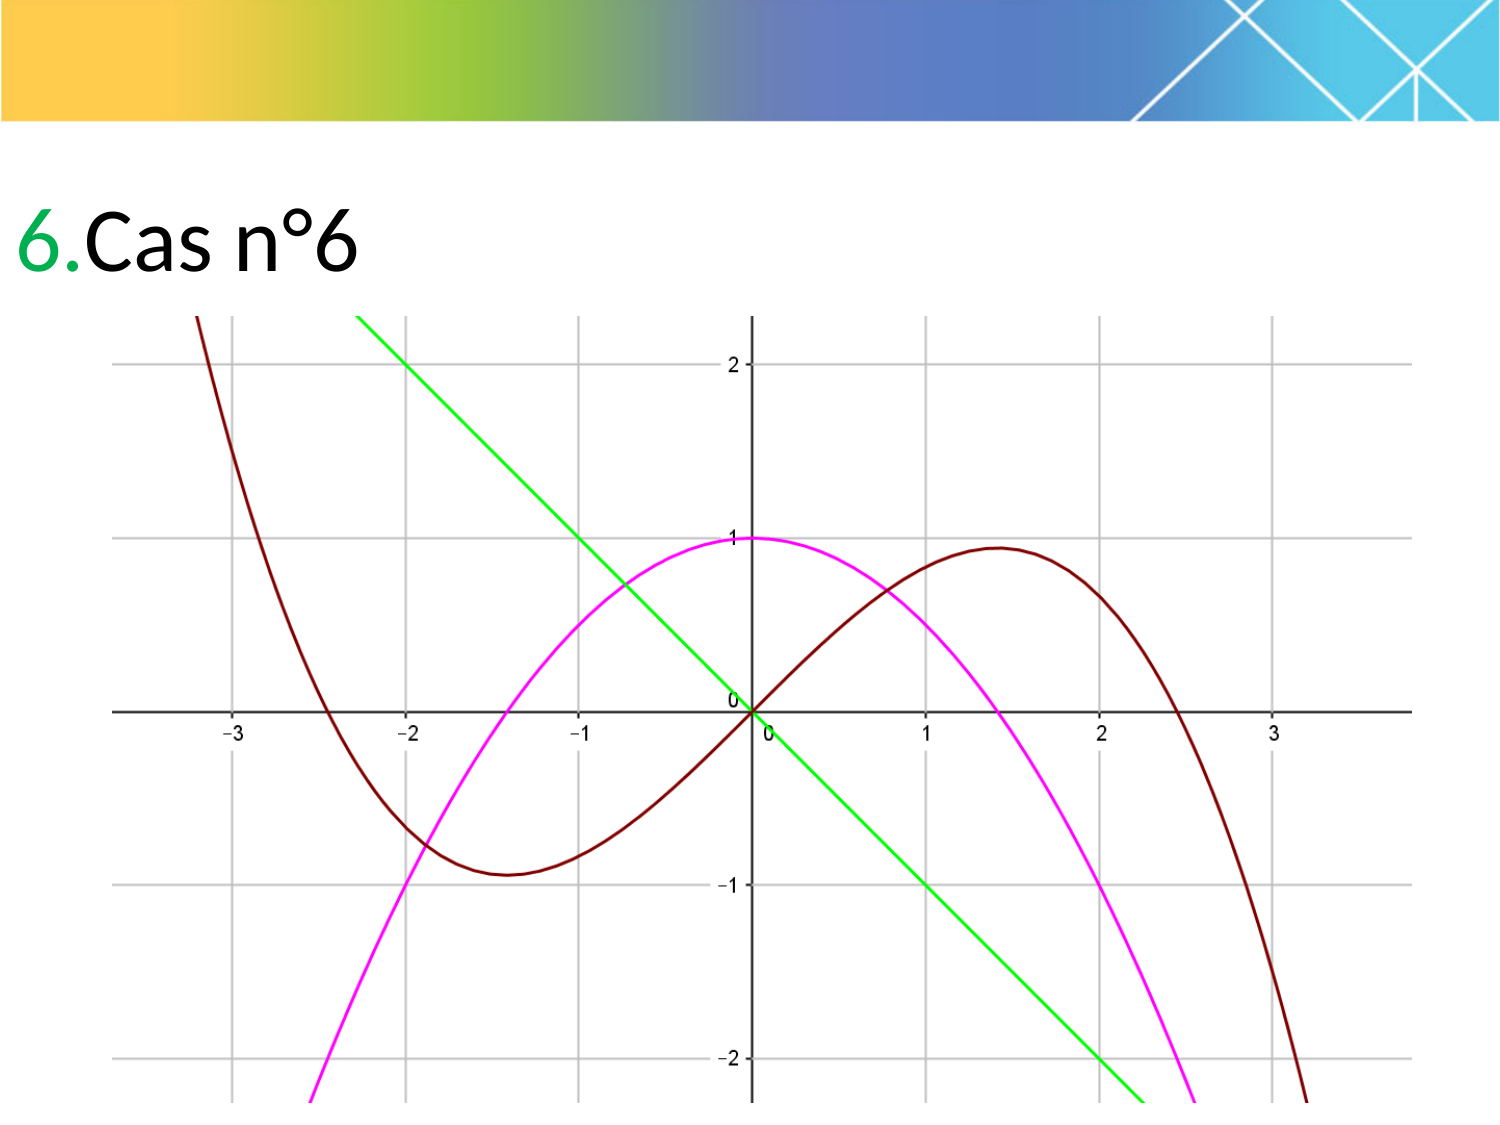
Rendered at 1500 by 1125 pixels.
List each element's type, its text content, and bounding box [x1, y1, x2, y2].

picture [112, 316, 1412, 1103]
title Cas n°6 [0, 163, 1500, 305]
